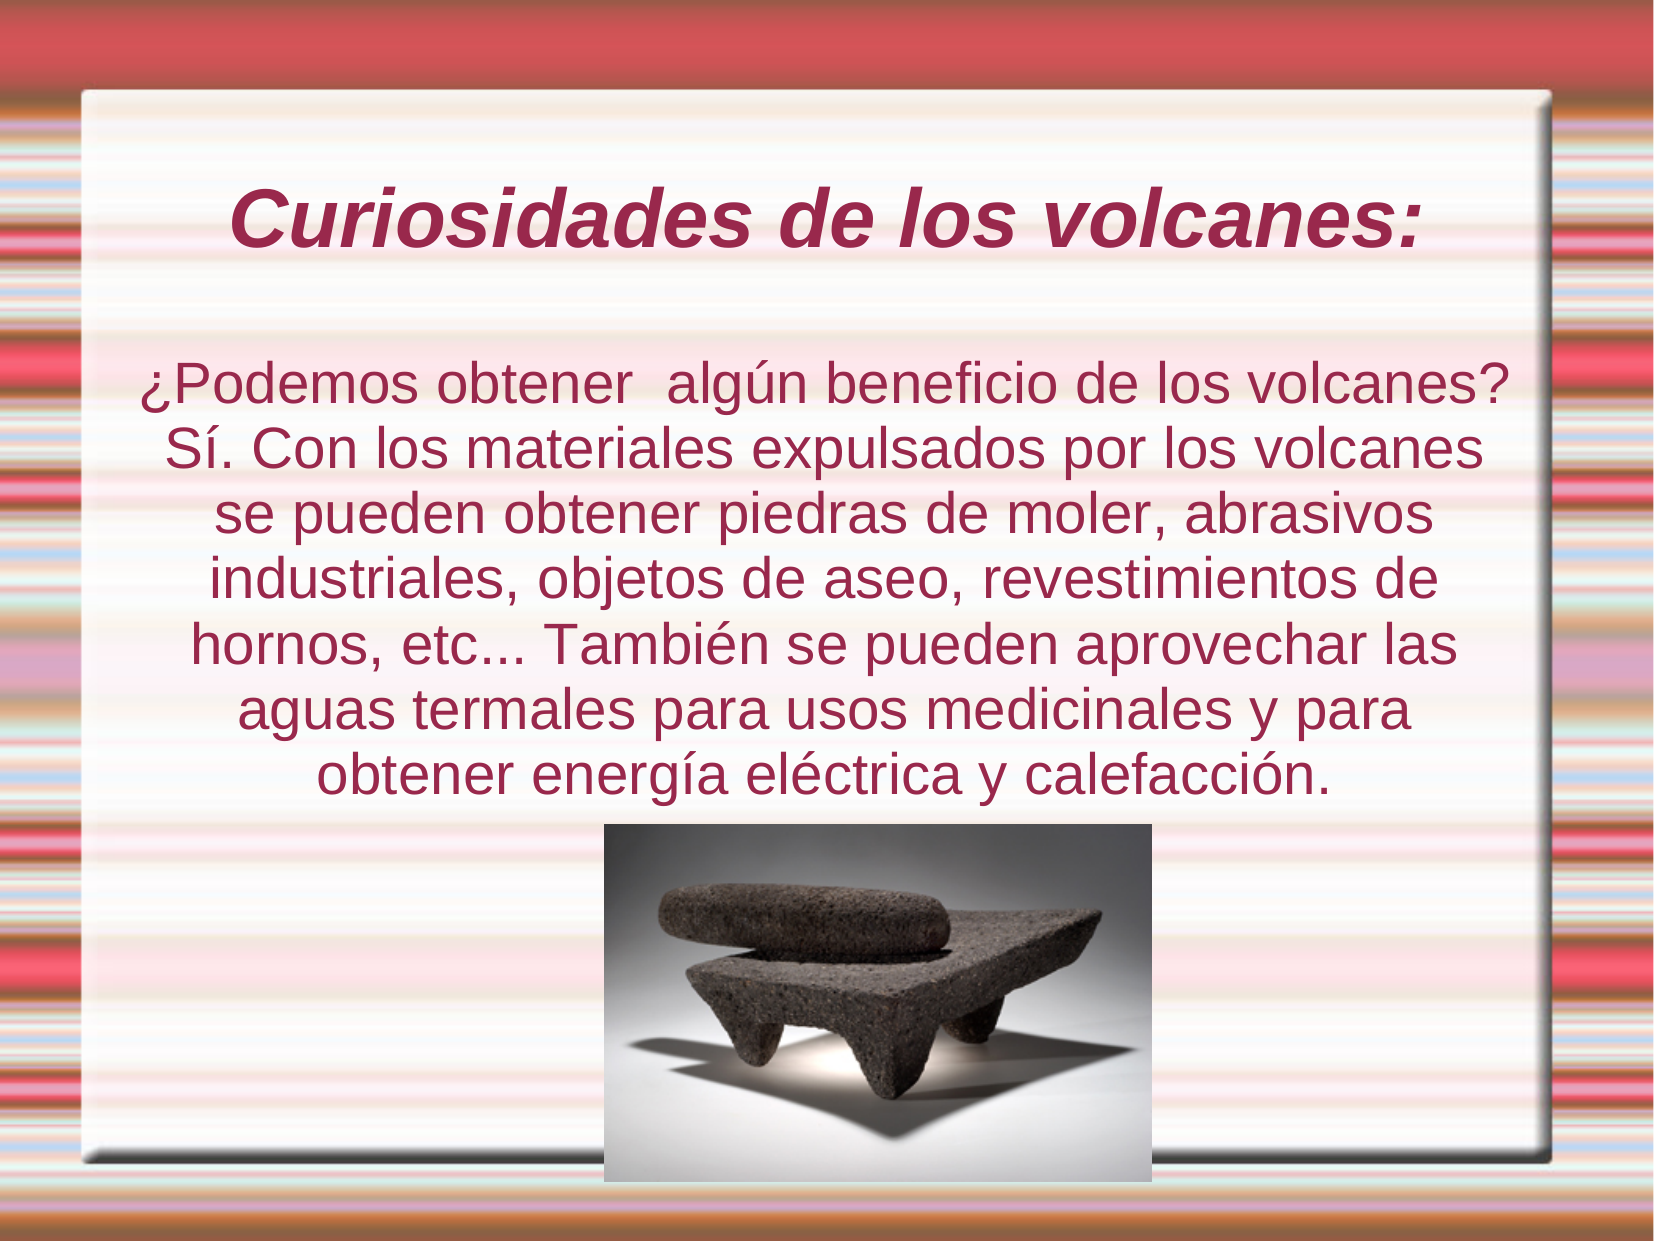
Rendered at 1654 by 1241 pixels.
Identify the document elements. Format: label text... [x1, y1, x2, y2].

title Curiosidades de los volcanes: [121, 122, 1534, 315]
subtitle ¿Podemos obtener algún beneficio de los volcanes? Sí. Con los materiales expulsados por los volcanes se pueden obtener piedras de moler, abrasivos industriales, objetos de aseo, revestimientos de hornos, etc... También se pueden aprovechar las aguas termales para usos medicinales y para obtener energía eléctrica y calefacción. [134, 352, 1516, 1131]
picture [0, 0, 1654, 1241]
